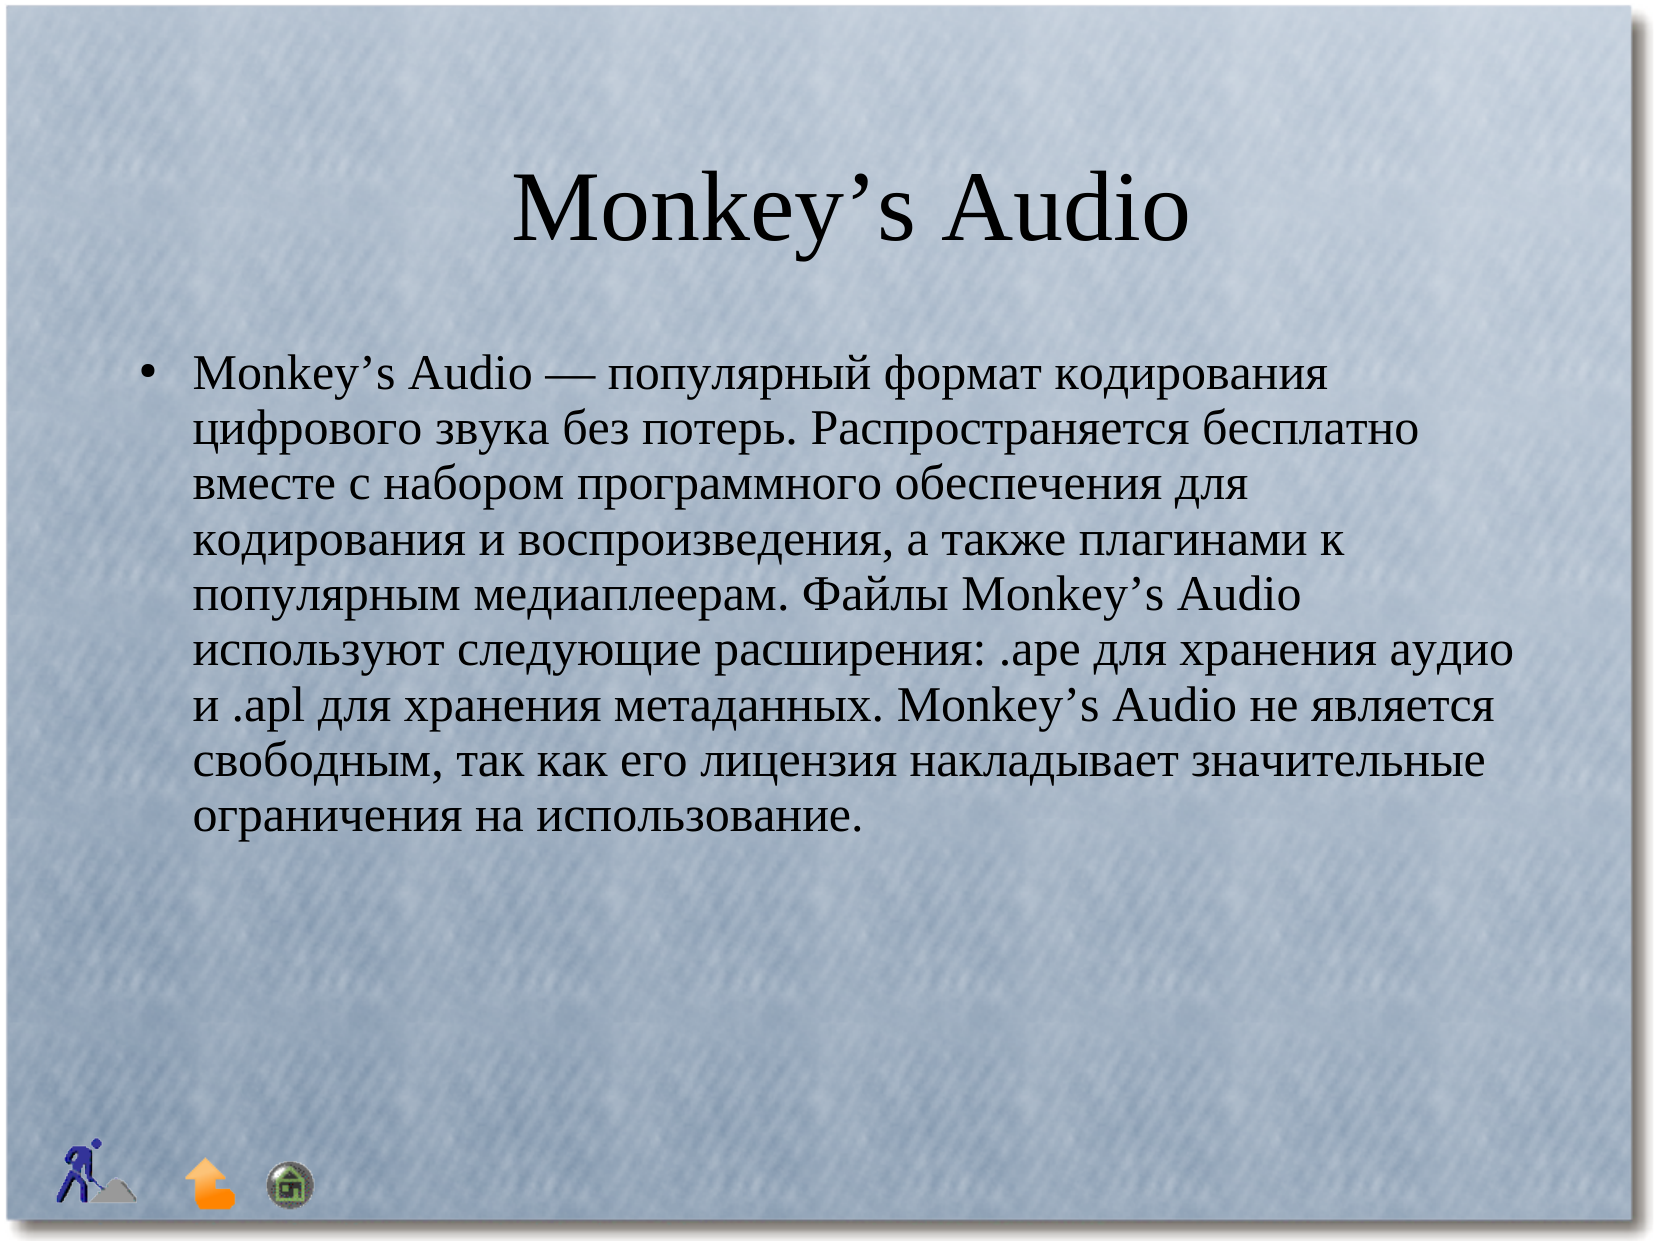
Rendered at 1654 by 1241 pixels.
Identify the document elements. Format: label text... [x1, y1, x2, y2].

list Monkey’s Audio — популярный формат кодирования цифрового звука без потерь. Распространяется бесплатно вместе с набором программного обеспечения для кодирования и воспроизведения, а также плагинами к популярным медиаплеерам. Файлы Monkey’s Audio используют следующие расширения: .ape для хранения аудио и .apl для хранения метаданных. Monkey’s Audio не является свободным, так как его лицензия накладывает значительные ограничения на использование. [121, 344, 1534, 1127]
title Monkey’s Audio [121, 102, 1534, 310]
picture [0, 0, 1654, 1241]
